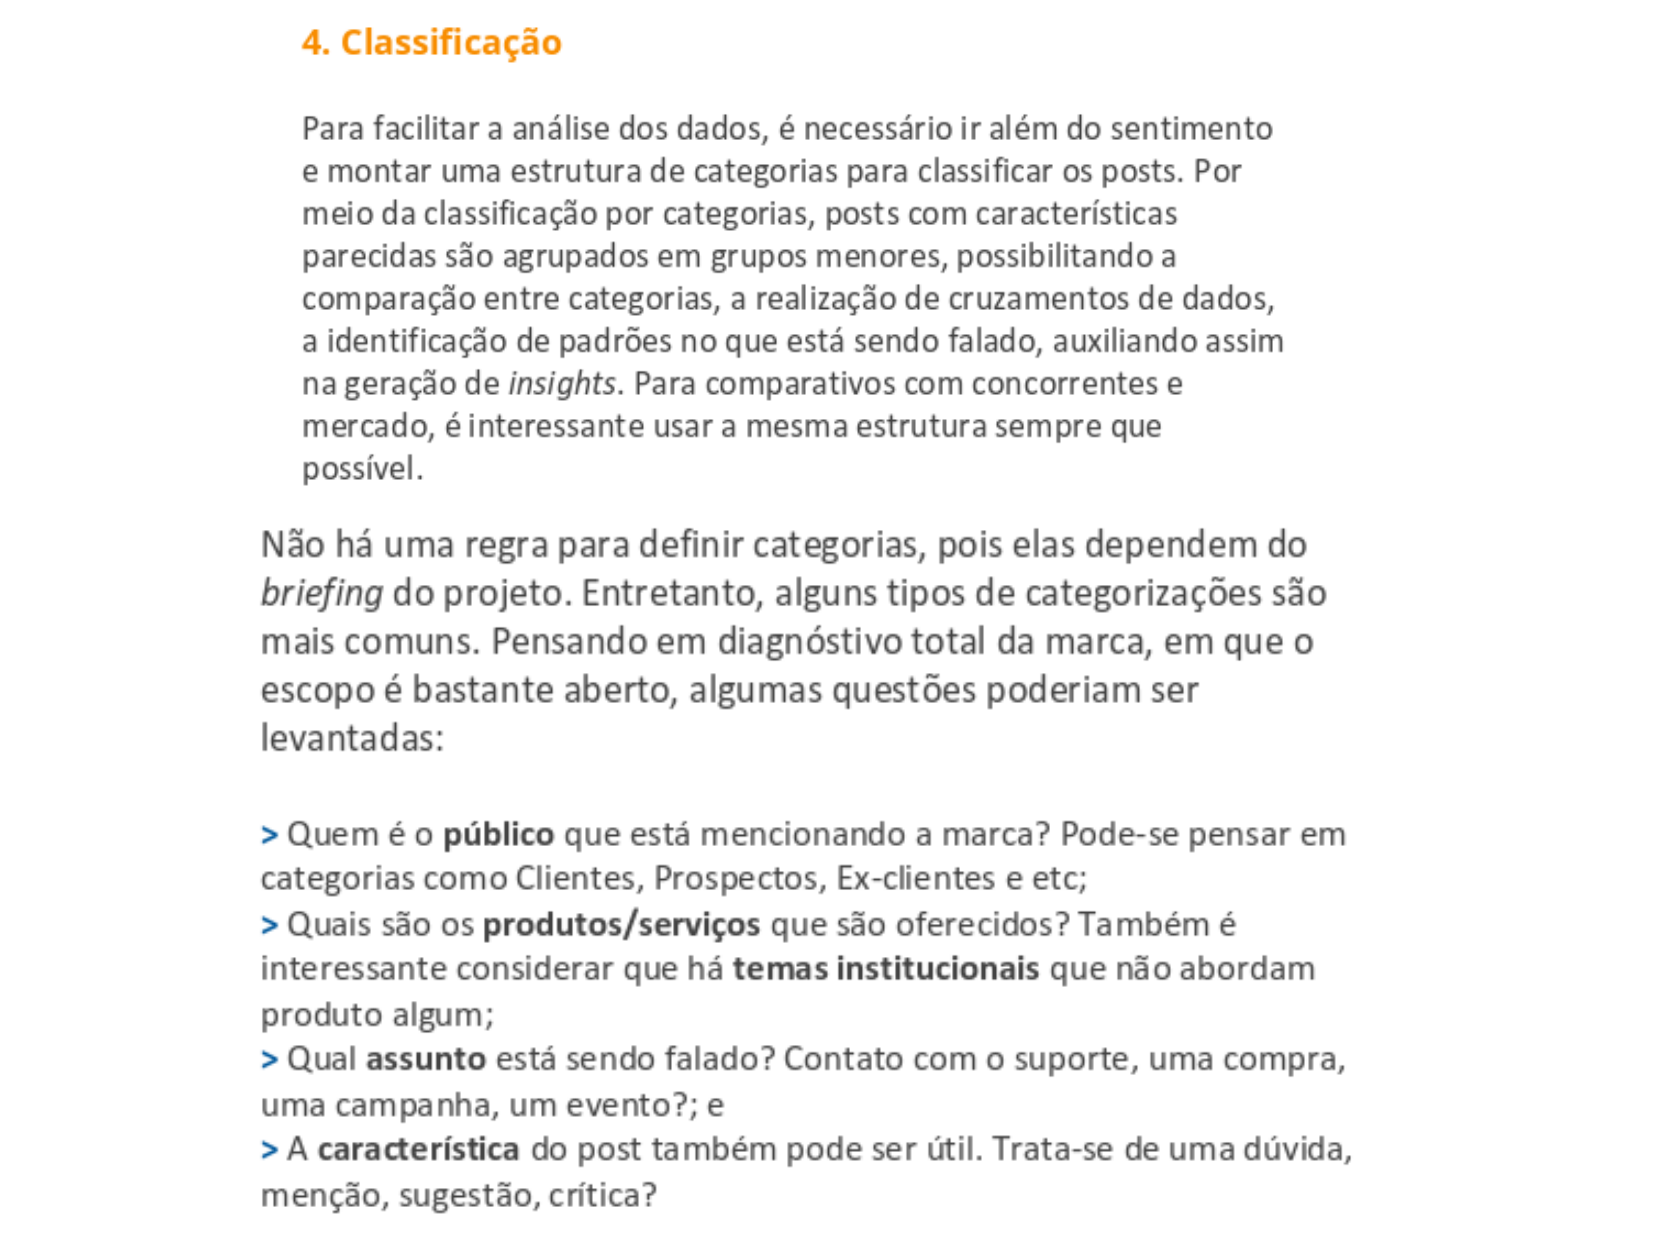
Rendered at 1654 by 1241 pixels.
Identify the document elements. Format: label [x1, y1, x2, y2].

picture [228, 507, 1406, 1229]
picture [283, 0, 1300, 505]
